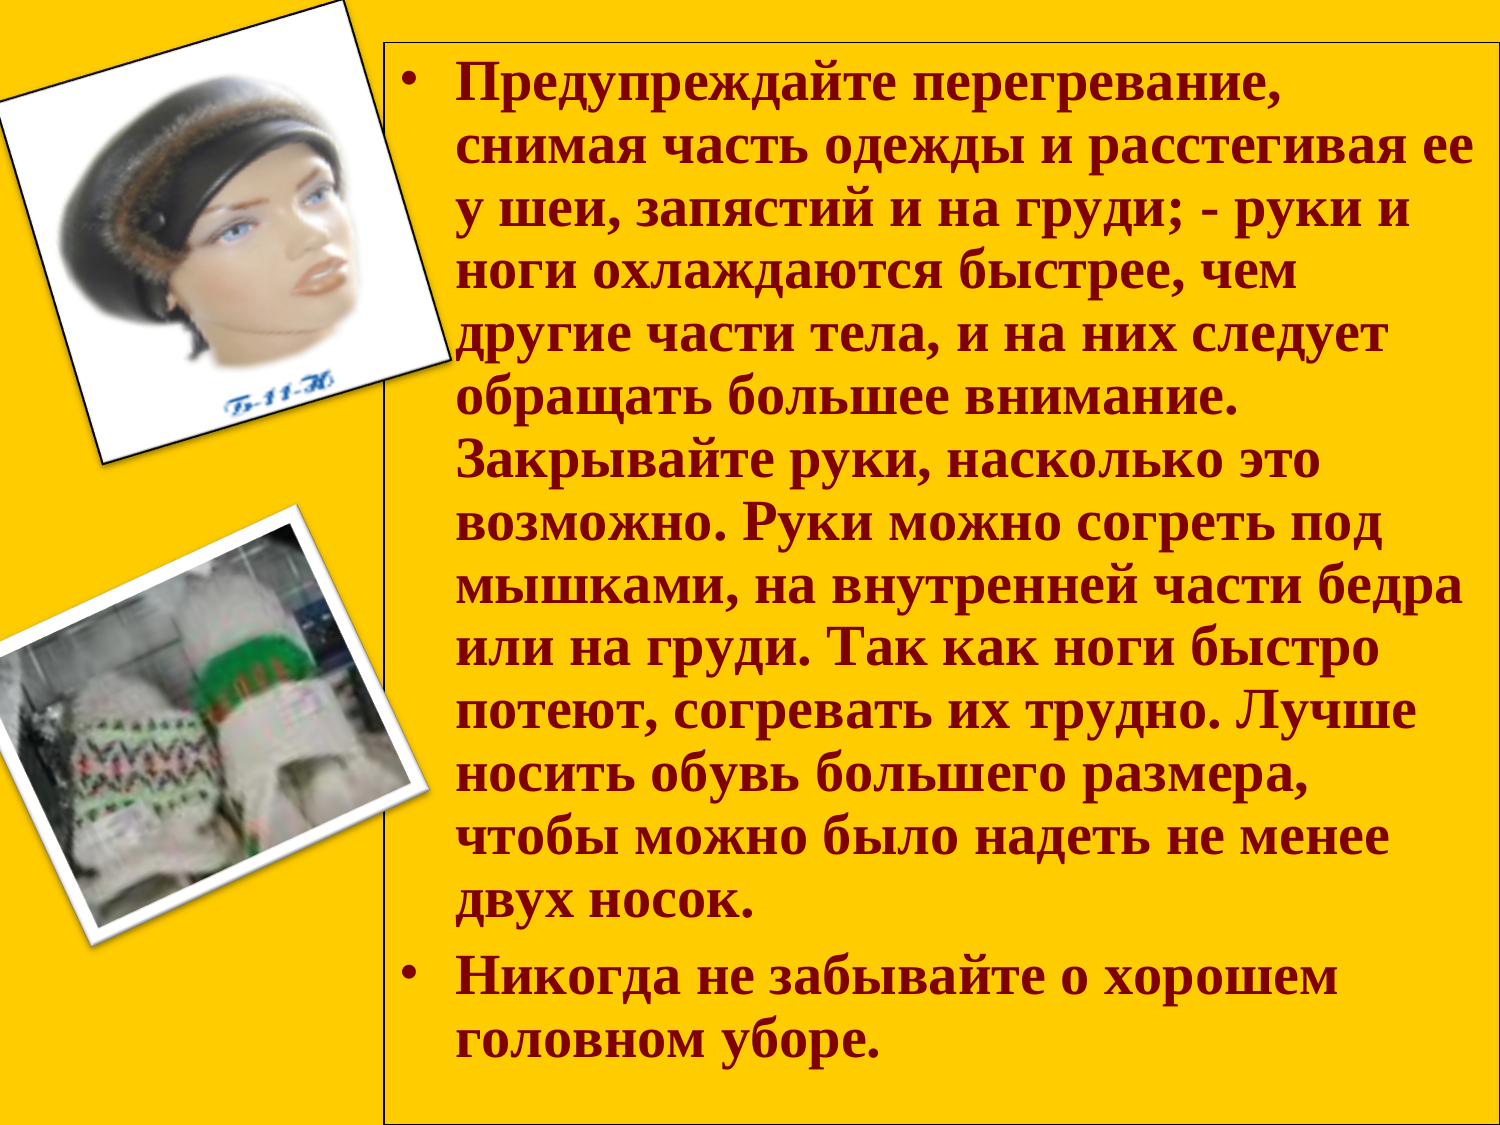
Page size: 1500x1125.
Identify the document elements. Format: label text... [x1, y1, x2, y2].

list Предупреждайте перегревание, снимая часть одежды и расстегивая ее у шеи, запястий и на груди; - руки и ноги охлаждаются быстрее, чем другие части тела, и на них следует обращать большее внимание. Закрывайте руки, насколько это возможно. Руки можно согреть под мышками, на внутренней части бедра или на груди. Так как ноги быстро потеют, согревать их трудно. Лучше носить обувь большего размера, чтобы можно было надеть не менее двух носок. Никогда не забывайте о хорошем головном уборе. [383, 42, 1500, 1125]
picture [0, 0, 463, 479]
picture [0, 495, 441, 961]
